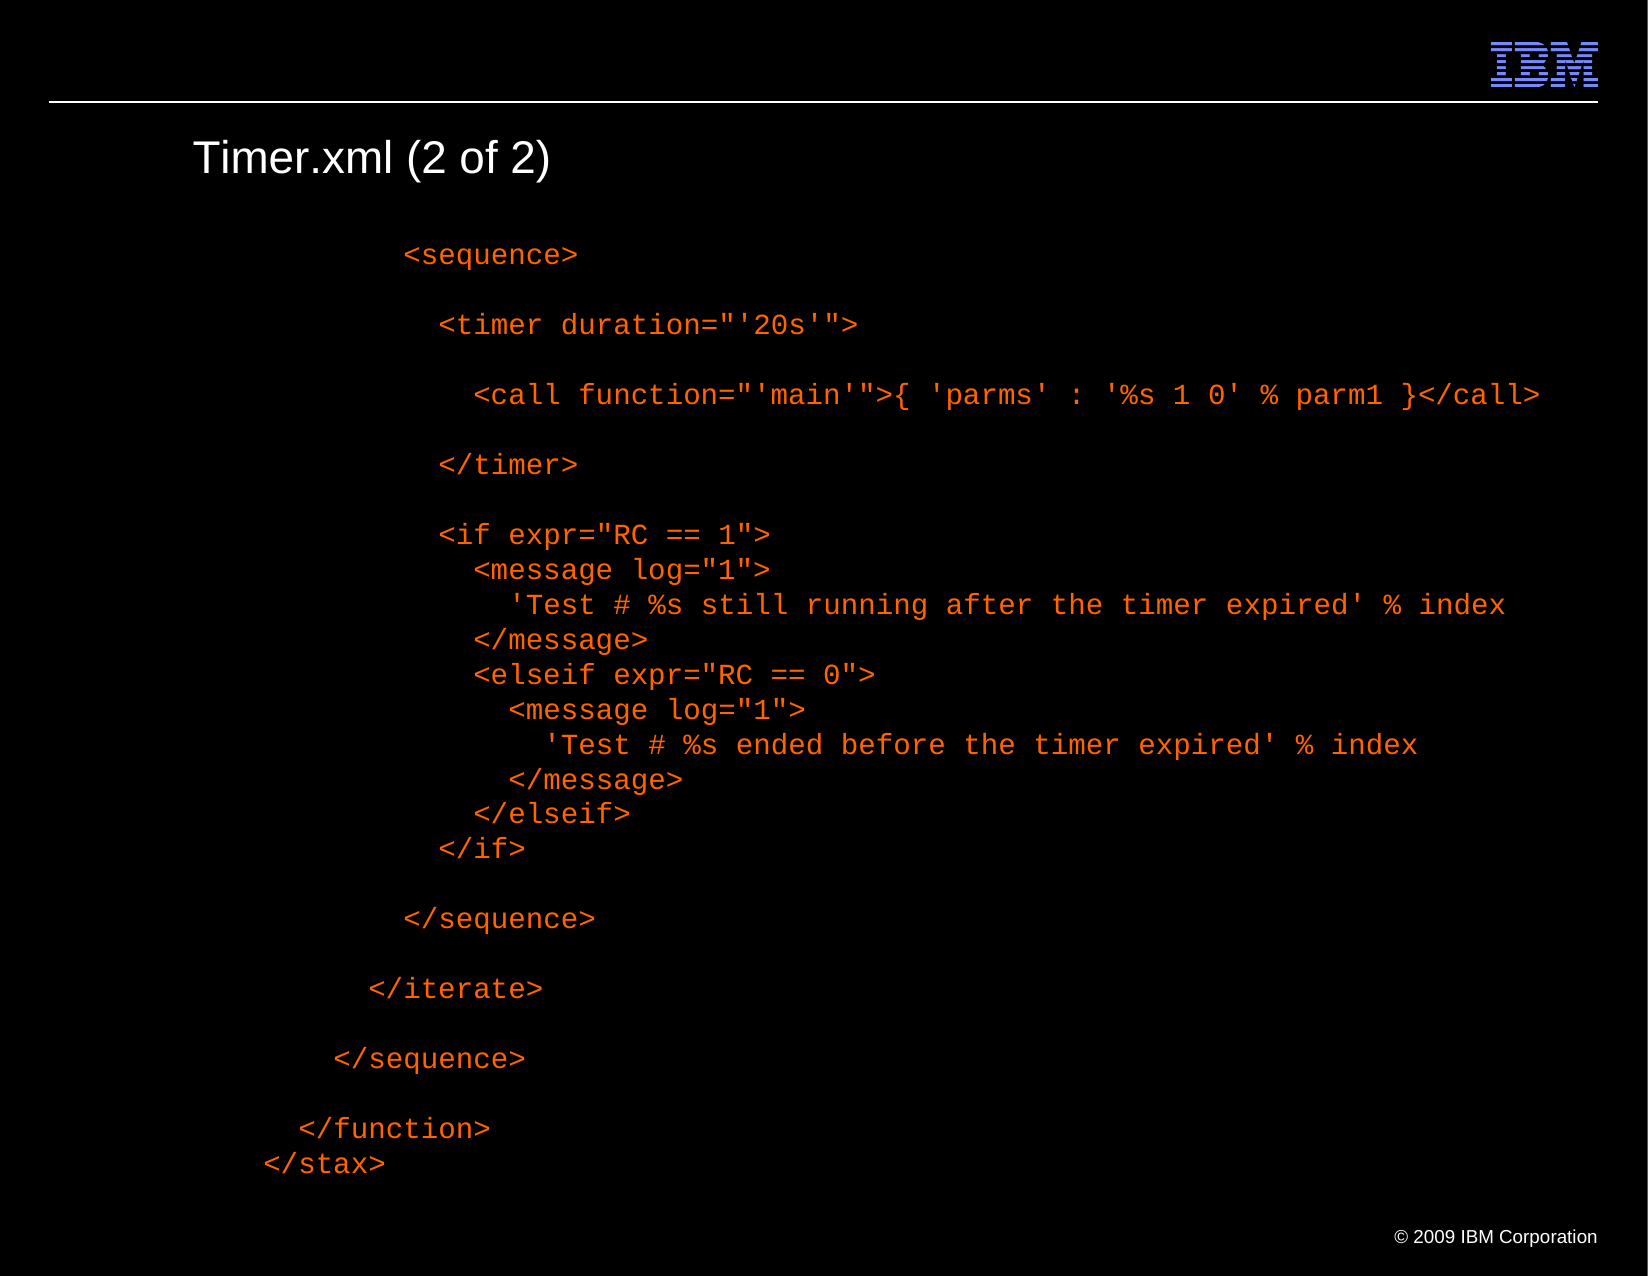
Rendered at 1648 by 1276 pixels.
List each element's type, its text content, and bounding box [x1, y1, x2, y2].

text_box <sequence> <timer duration="'20s'"> <call function="'main'">{ 'parms' : '%s 1 0' % parm1 }</call> </timer> <if expr="RC == 1"> <message log="1"> 'Test # %s still running after the timer expired' % index </message> <elseif expr="RC == 0"> <message log="1"> 'Test # %s ended before the timer expired' % index </message> </elseif> </if> </sequence> </iterate> </sequence> </function> </stax> [248, 227, 1648, 1223]
picture [1491, 42, 1598, 87]
title Timer.xml (2 of 2) [175, 125, 1648, 219]
